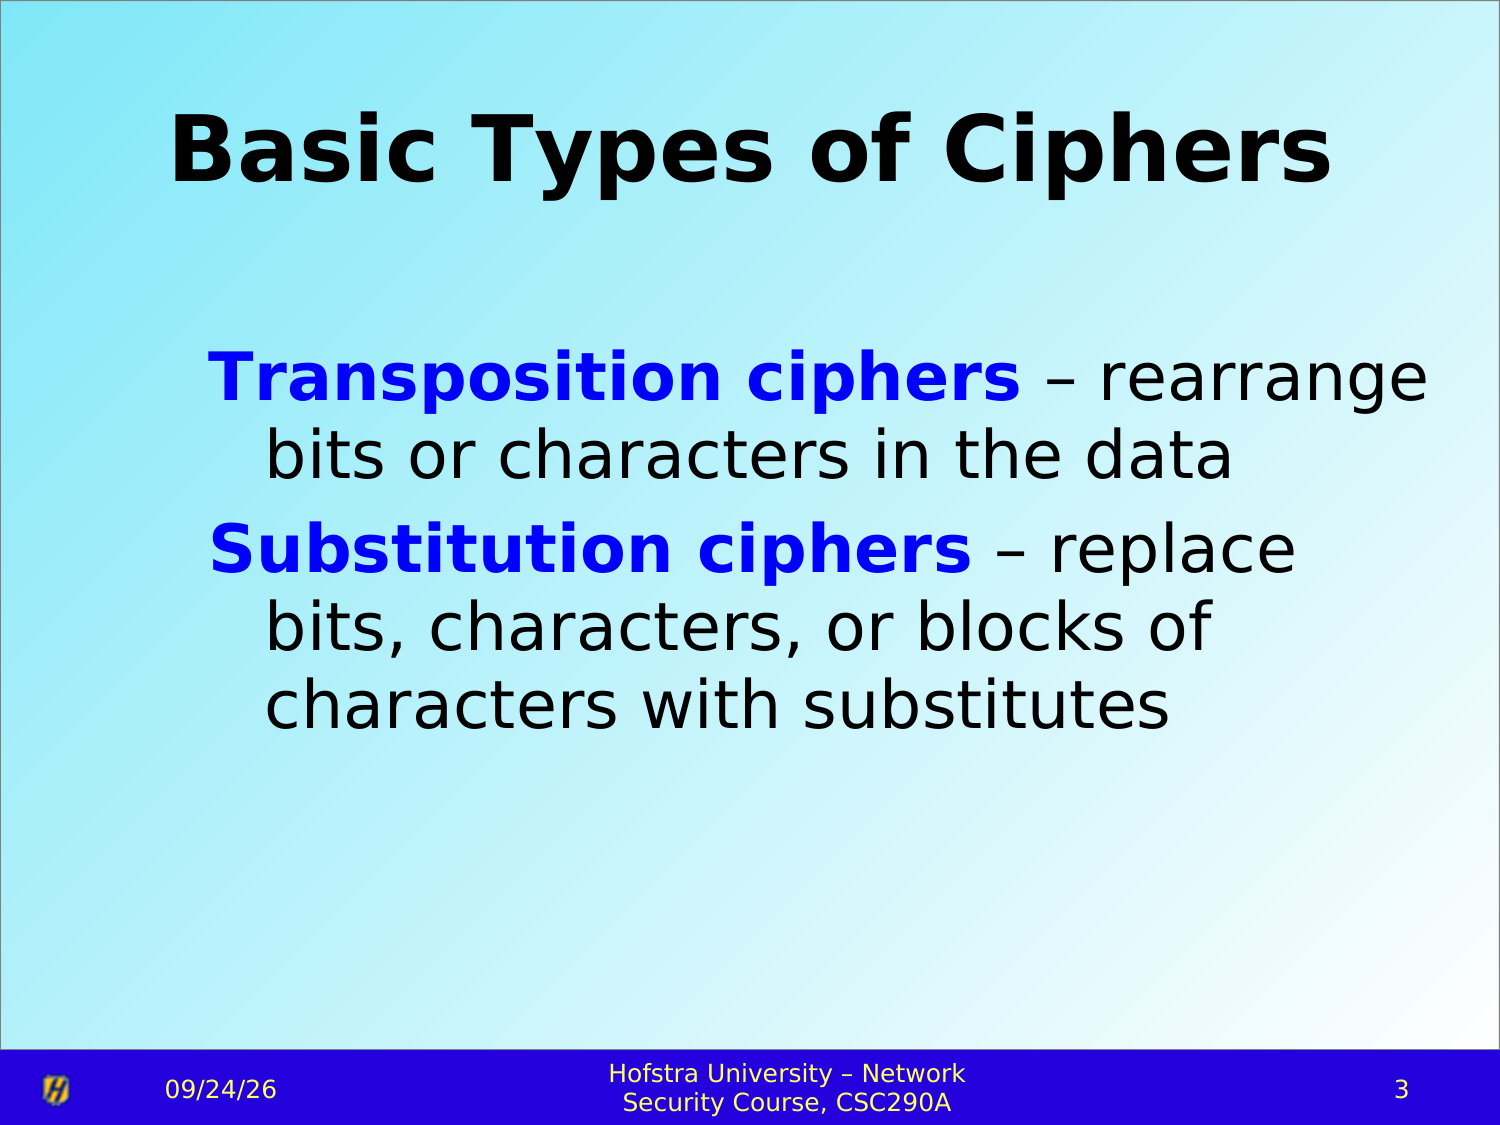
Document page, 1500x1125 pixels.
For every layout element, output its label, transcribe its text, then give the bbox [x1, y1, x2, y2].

title Basic Types of Ciphers [112, 88, 1391, 212]
picture [37, 1072, 76, 1110]
list Transposition ciphers – rearrange bits or characters in the data Substitution ciphers – replace bits, characters, or blocks of characters with substitutes [193, 331, 1469, 1007]
